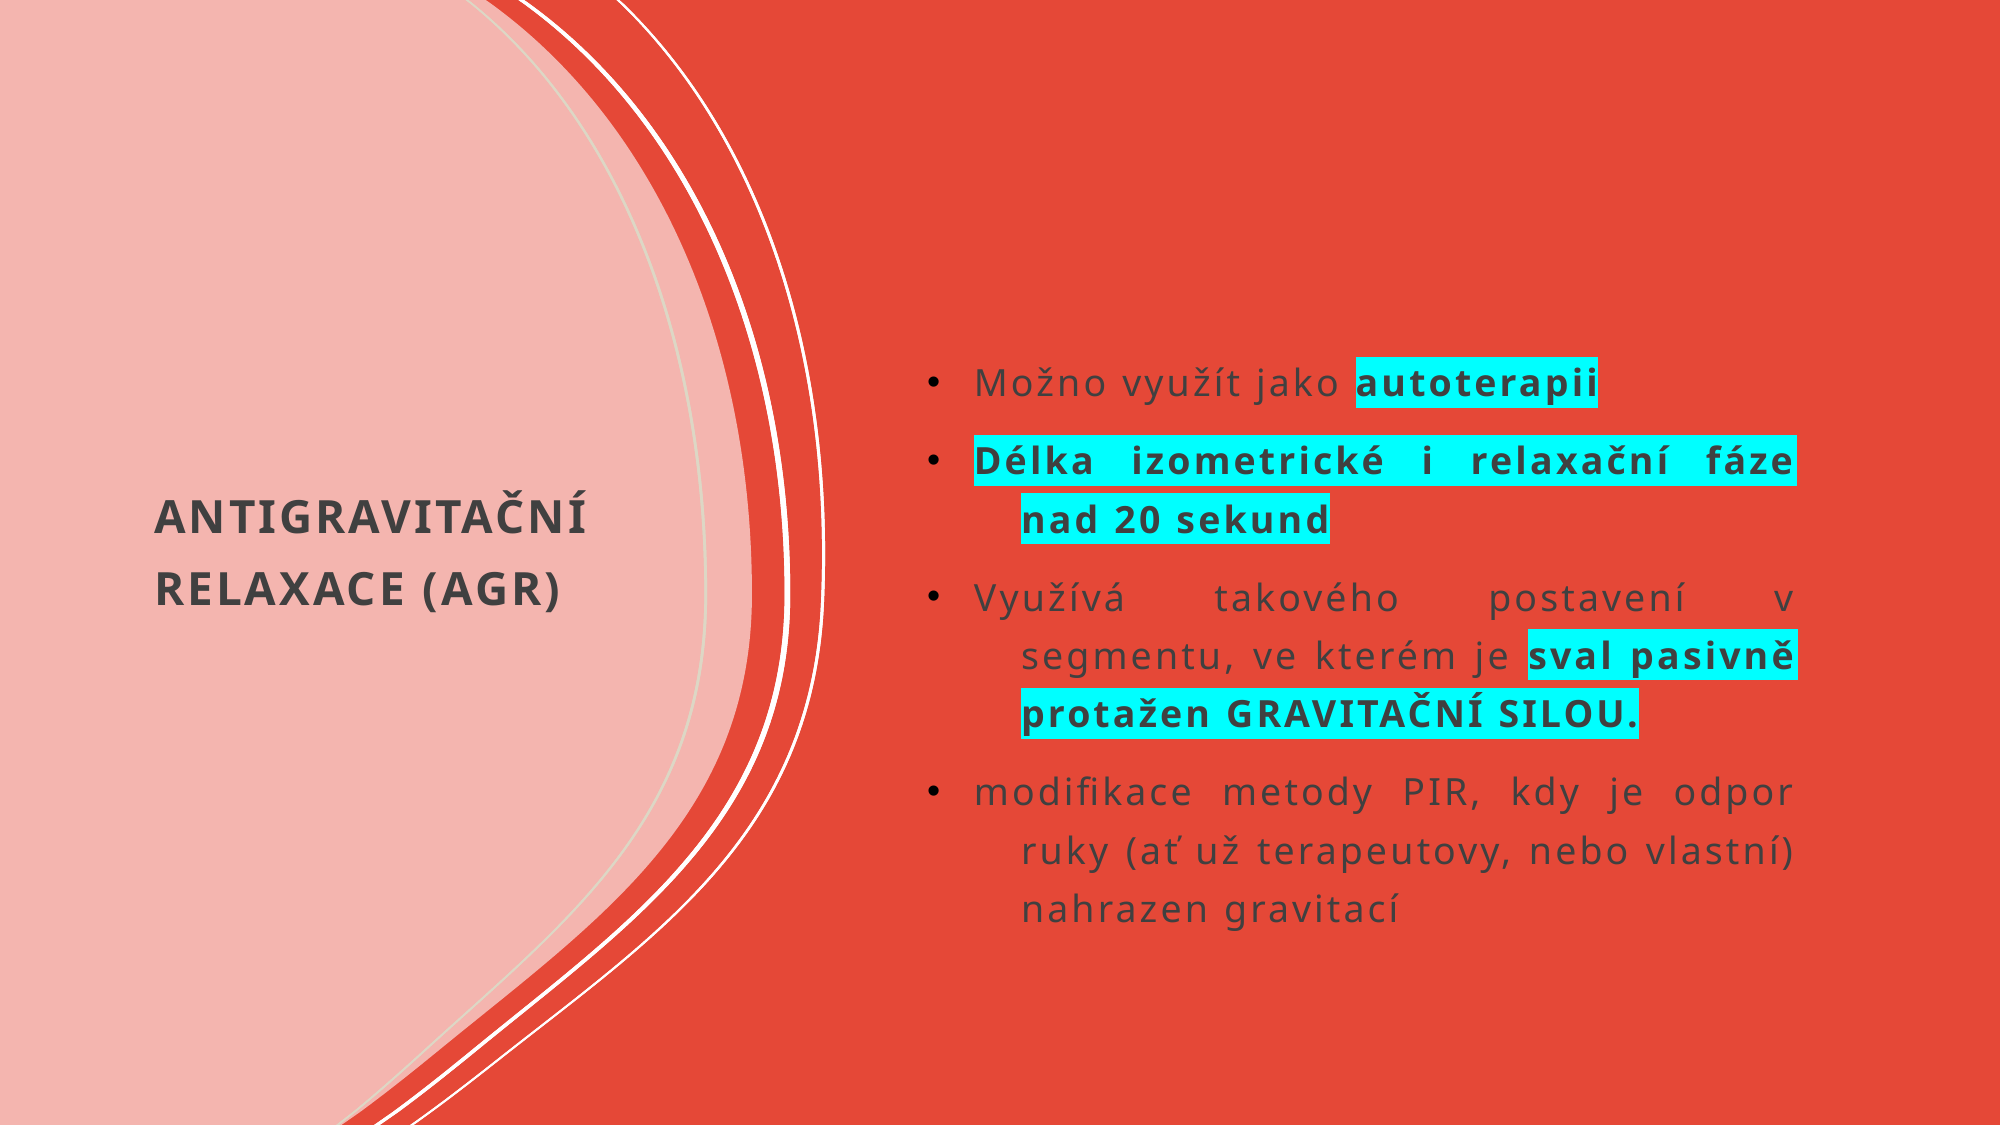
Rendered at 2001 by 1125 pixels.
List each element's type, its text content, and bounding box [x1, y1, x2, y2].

title ANTIGRAVITAČNÍ RELAXACE (AGR) [136, 300, 655, 783]
list Možno využít jako autoterapii Délka izometrické i relaxační fáze nad 20 sekund Využívá takového postavení v segmentu, ve kterém je sval pasivně protažen GRAVITAČNÍ SILOU. modifikace metody PIR, kdy je odpor ruky (ať už terapeutovy, nebo vlastní) nahrazen gravitací [909, 181, 1816, 1092]
text_box [0, 0, 2000, 1125]
